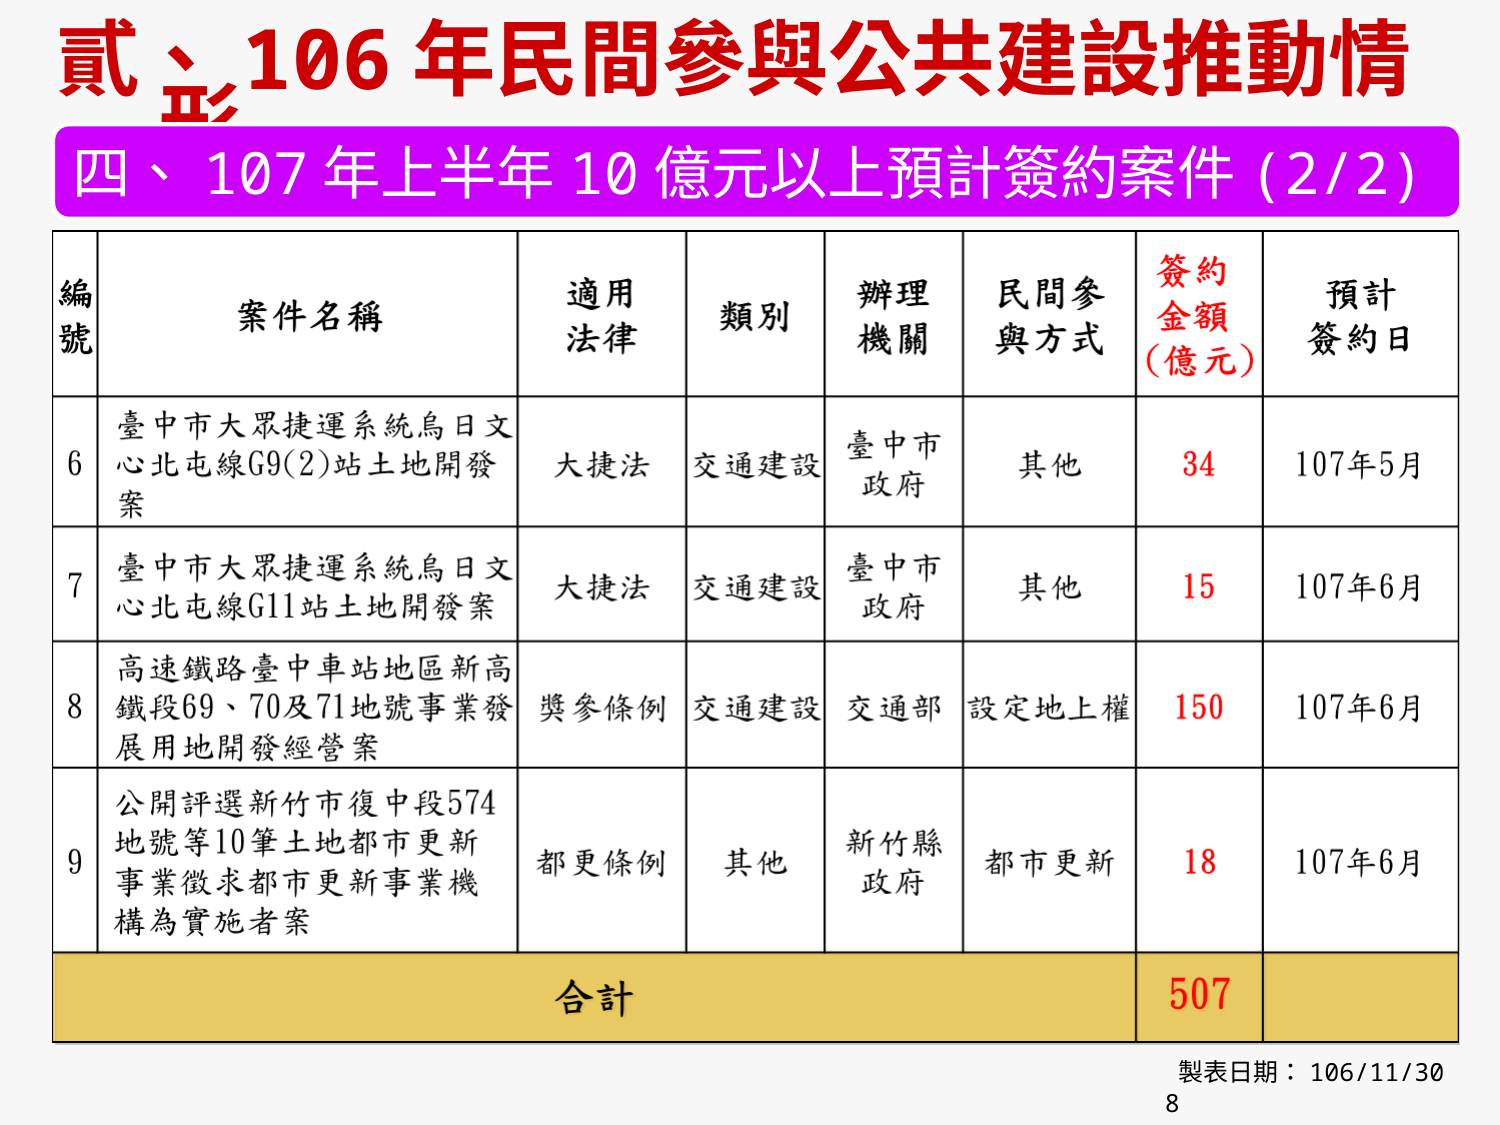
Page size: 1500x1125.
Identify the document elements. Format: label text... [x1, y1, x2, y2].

text_box 製表日期：106/11/30 [1163, 1048, 1471, 1080]
text_box 8 [1149, 1080, 1500, 1125]
text_box 四、107年上半年10億元以上預計簽約案件(2/2) [53, 124, 1462, 219]
text_box 貳、106年民間參與公共建設推動情形 [41, 36, 1500, 114]
picture [52, 231, 1459, 1049]
